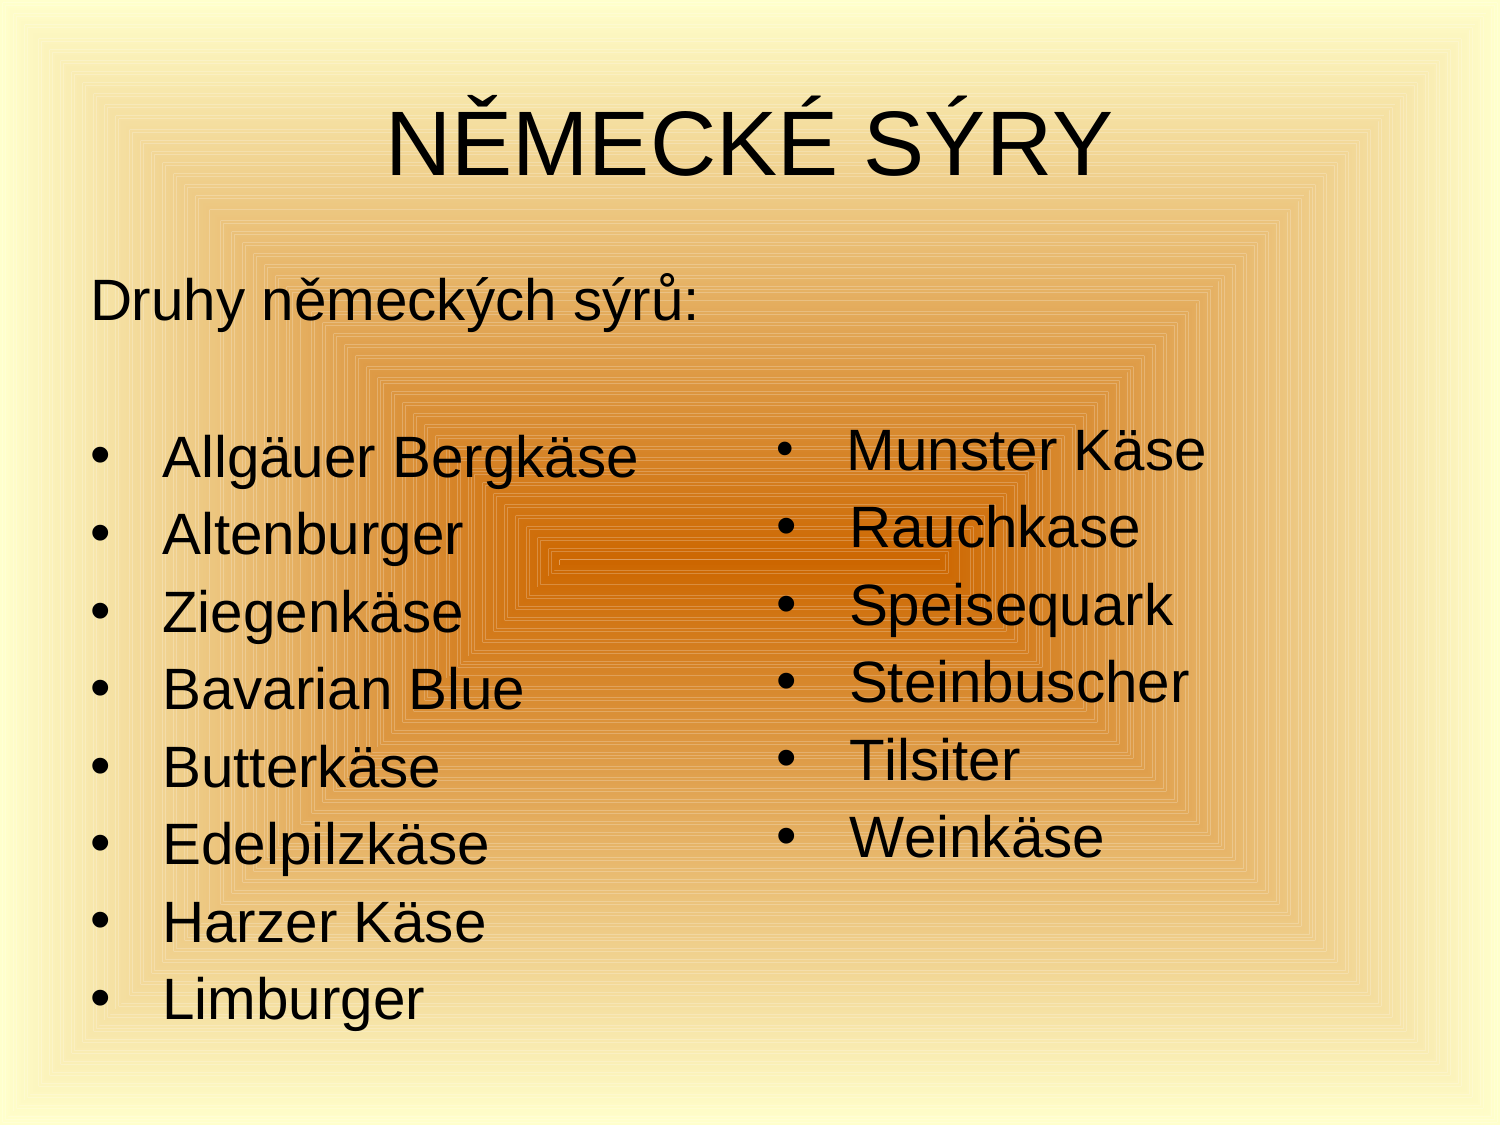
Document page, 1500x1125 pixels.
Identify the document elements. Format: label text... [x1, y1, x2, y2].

list Munster Käse Rauchkase Speisequark Steinbuscher Tilsiter Weinkäse [761, 337, 1425, 1083]
title NĚMECKÉ SÝRY [75, 45, 1426, 233]
list Druhy německých sýrů: Allgäuer Bergkäse Altenburger Ziegenkäse Bavarian Blue Butterkäse Edelpilzkäse Harzer Käse Limburger [75, 262, 869, 1125]
